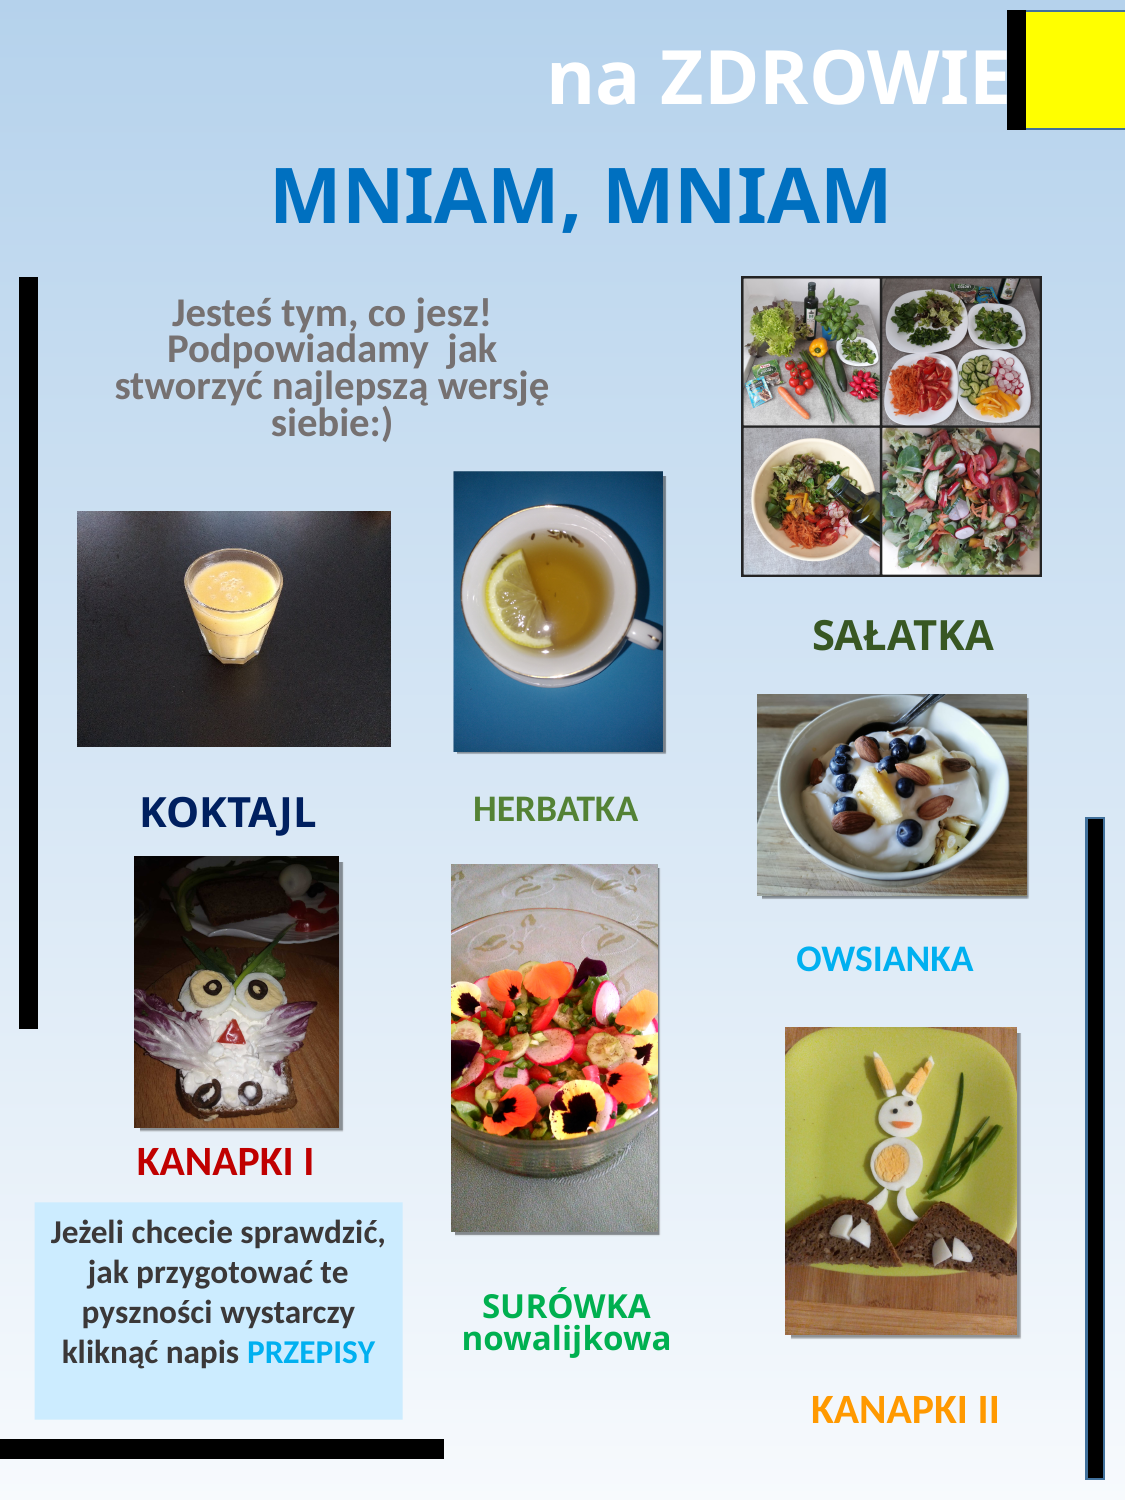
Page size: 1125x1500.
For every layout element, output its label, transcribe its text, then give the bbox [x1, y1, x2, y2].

picture [453, 472, 663, 752]
picture [757, 694, 1027, 896]
text_box [1008, 11, 1125, 129]
list Jesteś tym, co jesz! Podpowiadamy jak stworzyć najlepszą wersję siebie:) [91, 289, 574, 452]
list SURÓWKA nowalijkowa [440, 1286, 693, 1382]
picture [741, 276, 1042, 577]
text_box [0, 1440, 443, 1458]
picture [785, 1027, 1017, 1336]
text_box KANAPKI I [121, 1125, 423, 1192]
picture [451, 864, 658, 1232]
text_box [1086, 987, 1104, 1479]
text_box KANAPKI II [796, 1374, 1031, 1440]
list KOKTAJL [77, 778, 378, 857]
text_box OWSIANKA [781, 926, 1125, 987]
text_box HERBATKA [458, 776, 724, 837]
text_box [1086, 818, 1104, 926]
text_box [20, 278, 37, 1028]
picture [77, 511, 391, 747]
text_box Jeżeli chcecie sprawdzić, jak przygotować te pyszności wystarczy kliknąć napis PRZEPISY [34, 1202, 403, 1420]
picture [134, 856, 339, 1125]
subtitle na ZDROWIE [531, 23, 1125, 134]
list MNIAM, MNIAM [121, 140, 1042, 251]
list SAŁATKA [666, 601, 1125, 700]
